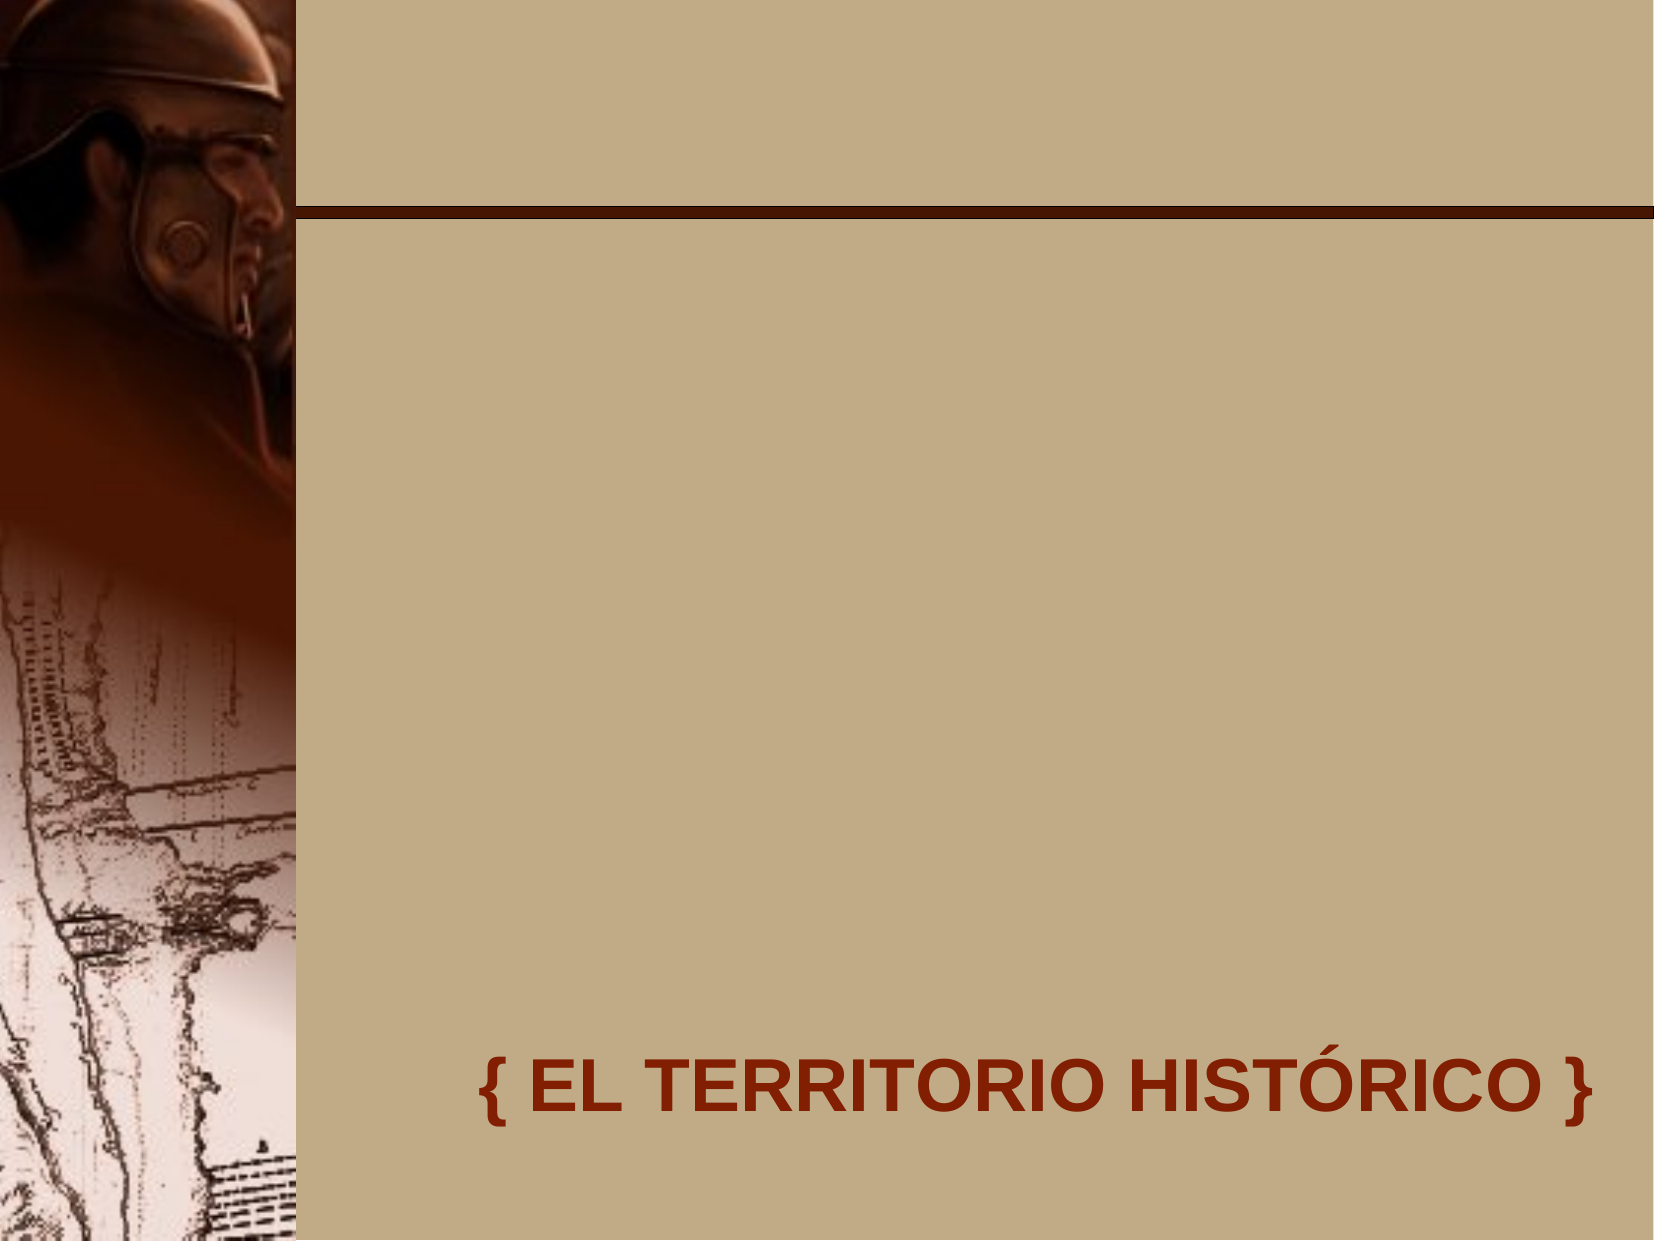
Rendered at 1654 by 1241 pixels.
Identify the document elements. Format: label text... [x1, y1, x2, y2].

title { EL TERRITORIO HISTÓRICO } [106, 988, 1595, 1182]
picture [0, 0, 296, 1241]
